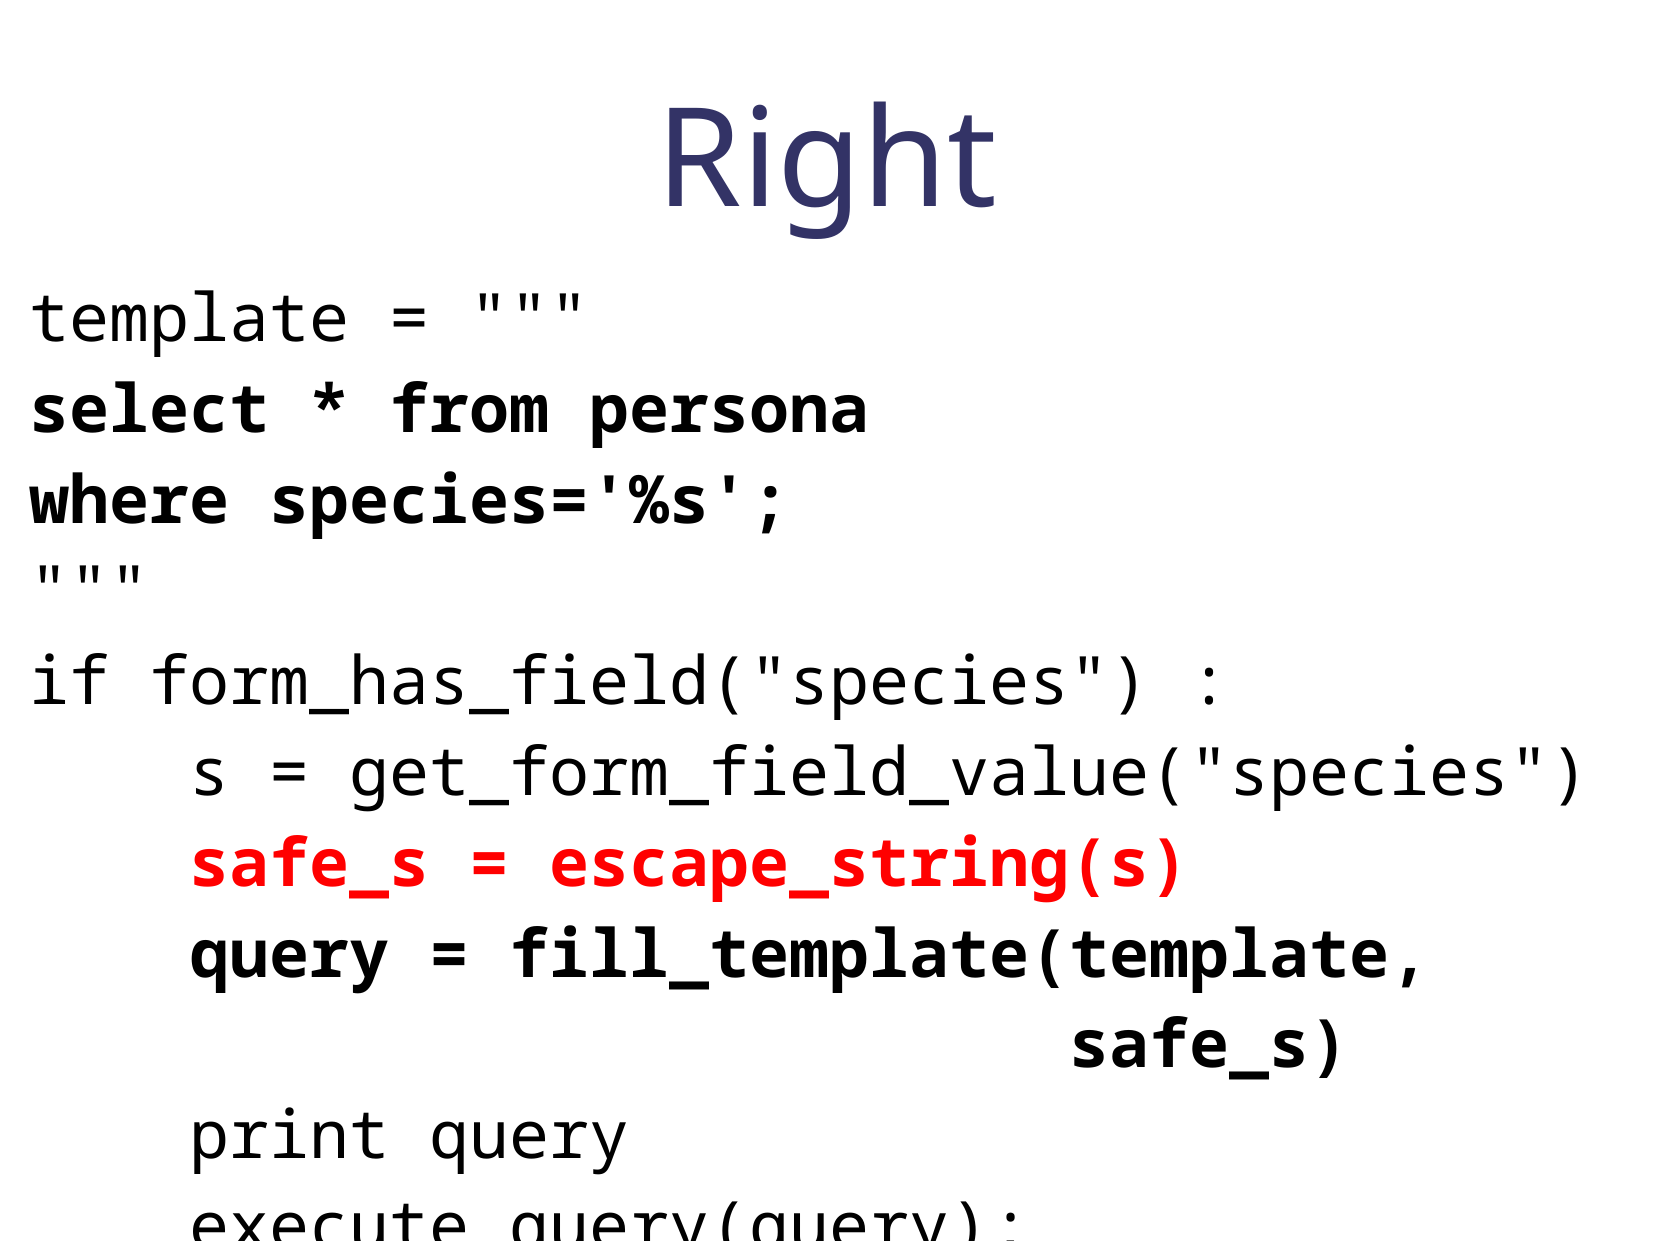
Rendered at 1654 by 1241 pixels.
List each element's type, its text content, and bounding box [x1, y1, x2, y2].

subtitle template = """ select * from persona where species='%s'; """ if form_has_field("species") : s = get_form_field_value("species") safe_s = escape_string(s) query = fill_template(template, safe_s) print query execute_query(query); count = get_row_count() print "Got ", count, "results!" [29, 270, 1595, 1241]
title Right [0, 56, 1654, 250]
